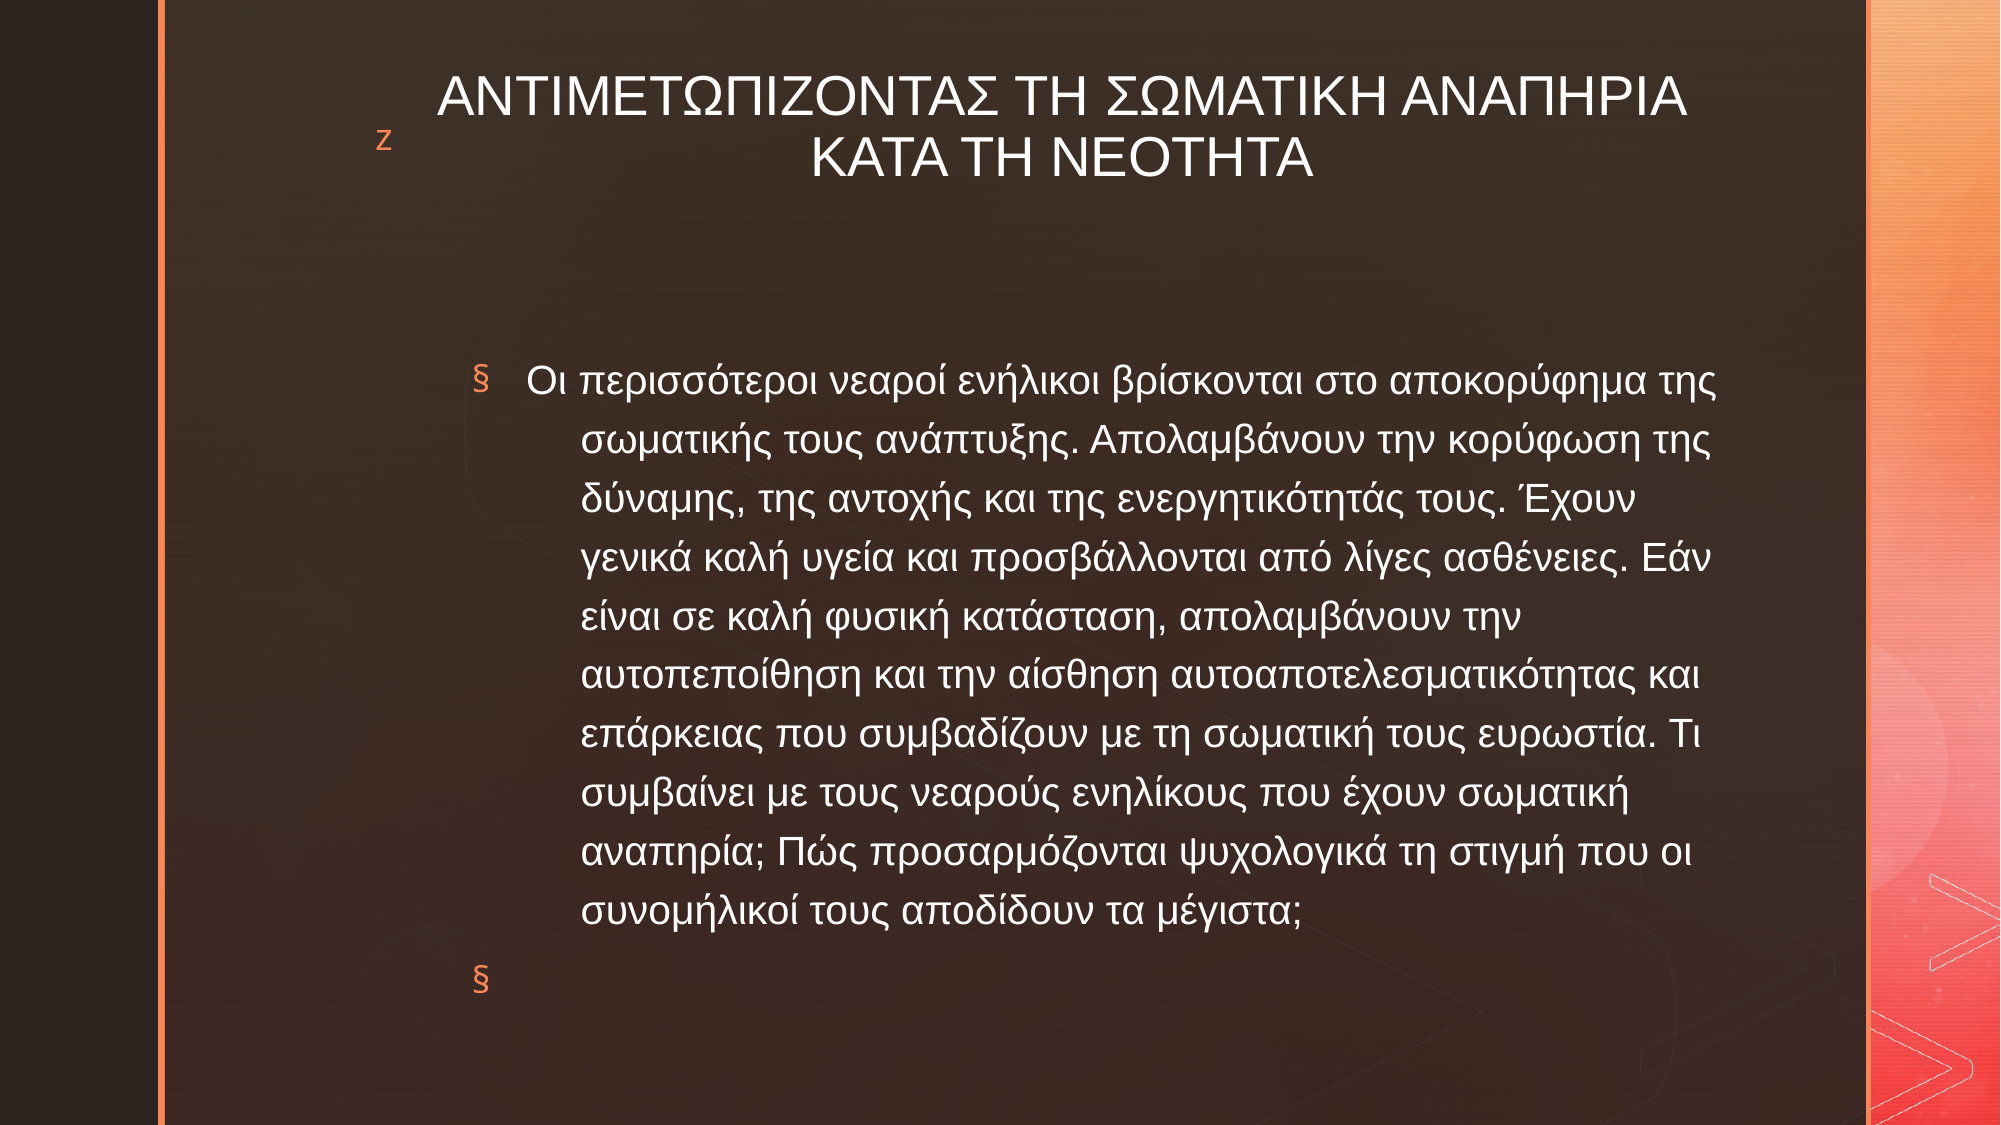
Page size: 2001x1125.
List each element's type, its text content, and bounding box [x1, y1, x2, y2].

title ΑΝΤΙΜΕΤΩΠΙΖΟΝΤΑΣ ΤΗ ΣΩΜΑΤΙΚΗ ΑΝΑΠΗΡΙΑ KATA TH NEOTHTA [409, 59, 1715, 237]
list Οι περισσότεροι νεαροί ενήλικοι βρίσκονται στο αποκορύφημα της σωματικής τους ανάπτυξης. Απολαμβάνουν την κορύφωση της δύναμης, της αντοχής και της ενεργητικότητάς τους. Έχουν γενικά καλή υγεία και προσβάλλονται από λίγες ασθένειες. Εάν είναι σε καλή φυσική κατάσταση, απολαμβάνουν την αυτοπεποίθηση και την αίσθηση αυτοαποτελεσματικότητας και επάρκειας που συμβαδίζουν με τη σωματική τους ευρωστία. Τι συμβαίνει με τους νεαρούς ενηλίκους που έχουν σωματική αναπηρία; Πώς προσαρμόζονται ψυχολογικά τη στιγμή που οι συνομήλικοί τους αποδίδουν τα μέγιστα; [454, 336, 1734, 993]
